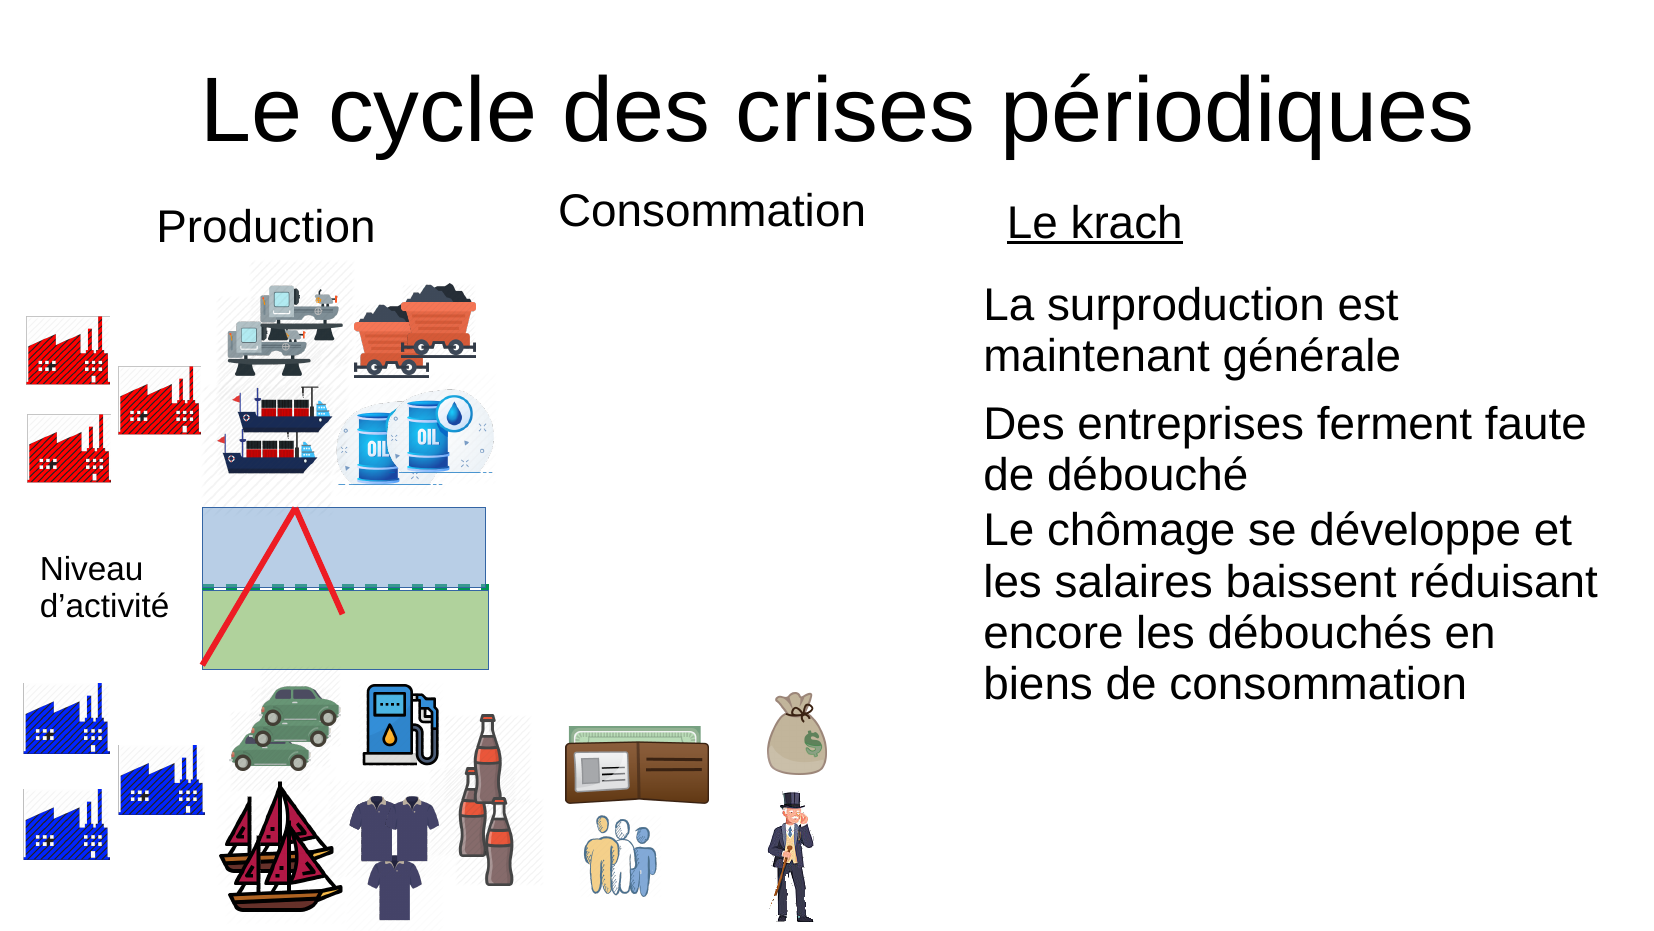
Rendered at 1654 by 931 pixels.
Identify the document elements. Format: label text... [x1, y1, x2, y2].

picture [578, 814, 662, 899]
picture [767, 692, 827, 775]
picture [23, 682, 110, 754]
text_box Consommation [543, 177, 886, 295]
picture [118, 744, 205, 815]
text_box [299, 507, 486, 588]
text_box Production [141, 193, 402, 260]
picture [767, 791, 814, 922]
title Le cycle des crises périodiques [47, 7, 1630, 213]
text_box Le krach [992, 189, 1642, 272]
picture [27, 414, 111, 483]
picture [26, 316, 110, 386]
text_box Le chômage se développe et les salaires baissent réduisant encore les débouchés en biens de consommation [968, 496, 1630, 717]
picture [215, 665, 544, 931]
picture [118, 259, 497, 517]
text_box La surproduction est maintenant générale [968, 271, 1630, 390]
text_box [202, 590, 489, 670]
text_box Niveau d’activité [25, 543, 202, 643]
text_box Des entreprises ferment faute de débouché [968, 390, 1630, 496]
picture [23, 788, 110, 860]
text_box [202, 507, 291, 588]
text_box [252, 516, 327, 588]
text_box [202, 590, 242, 658]
picture [565, 726, 709, 804]
